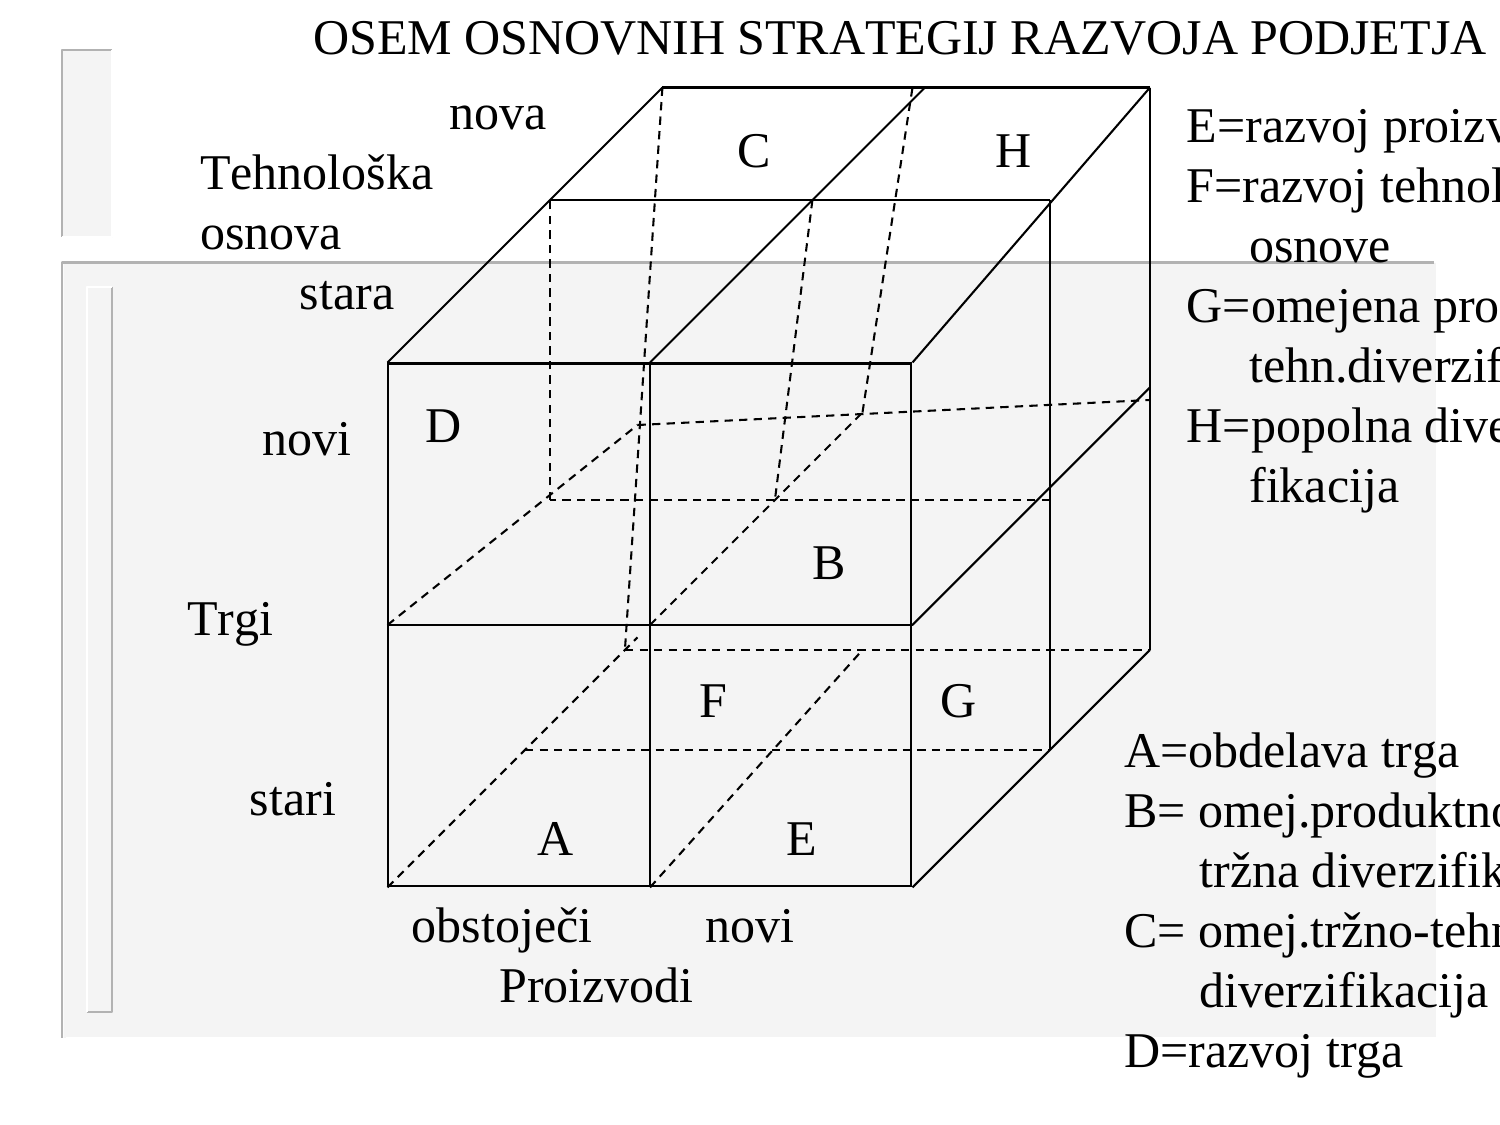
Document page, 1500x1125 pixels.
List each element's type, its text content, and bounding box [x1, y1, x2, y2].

text_box OSEM OSNOVNIH STRATEGIJ RAZVOJA PODJETJA [298, 0, 1500, 73]
text_box C H [722, 109, 1047, 186]
text_box nova Tehnološka osnova stara [184, 72, 563, 328]
text_box E=razvoj proizvoda F=razvoj tehnol. osnove G=omejena produkt. tehn.diverzifikac. H=popolna diverzi- fikacija [1171, 84, 1500, 521]
text_box D [409, 384, 727, 461]
text_box F G [684, 659, 992, 736]
text_box B [797, 522, 861, 598]
text_box novi Trgi stari [172, 397, 367, 833]
text_box A E [522, 797, 832, 873]
text_box A=obdelava trga B= omej.produktno tržna diverzifik. C= omej.tržno-tehn. diverzifikacija D=razvoj trga [1109, 709, 1500, 1086]
text_box obstoječi novi Proizvodi [396, 884, 810, 1021]
